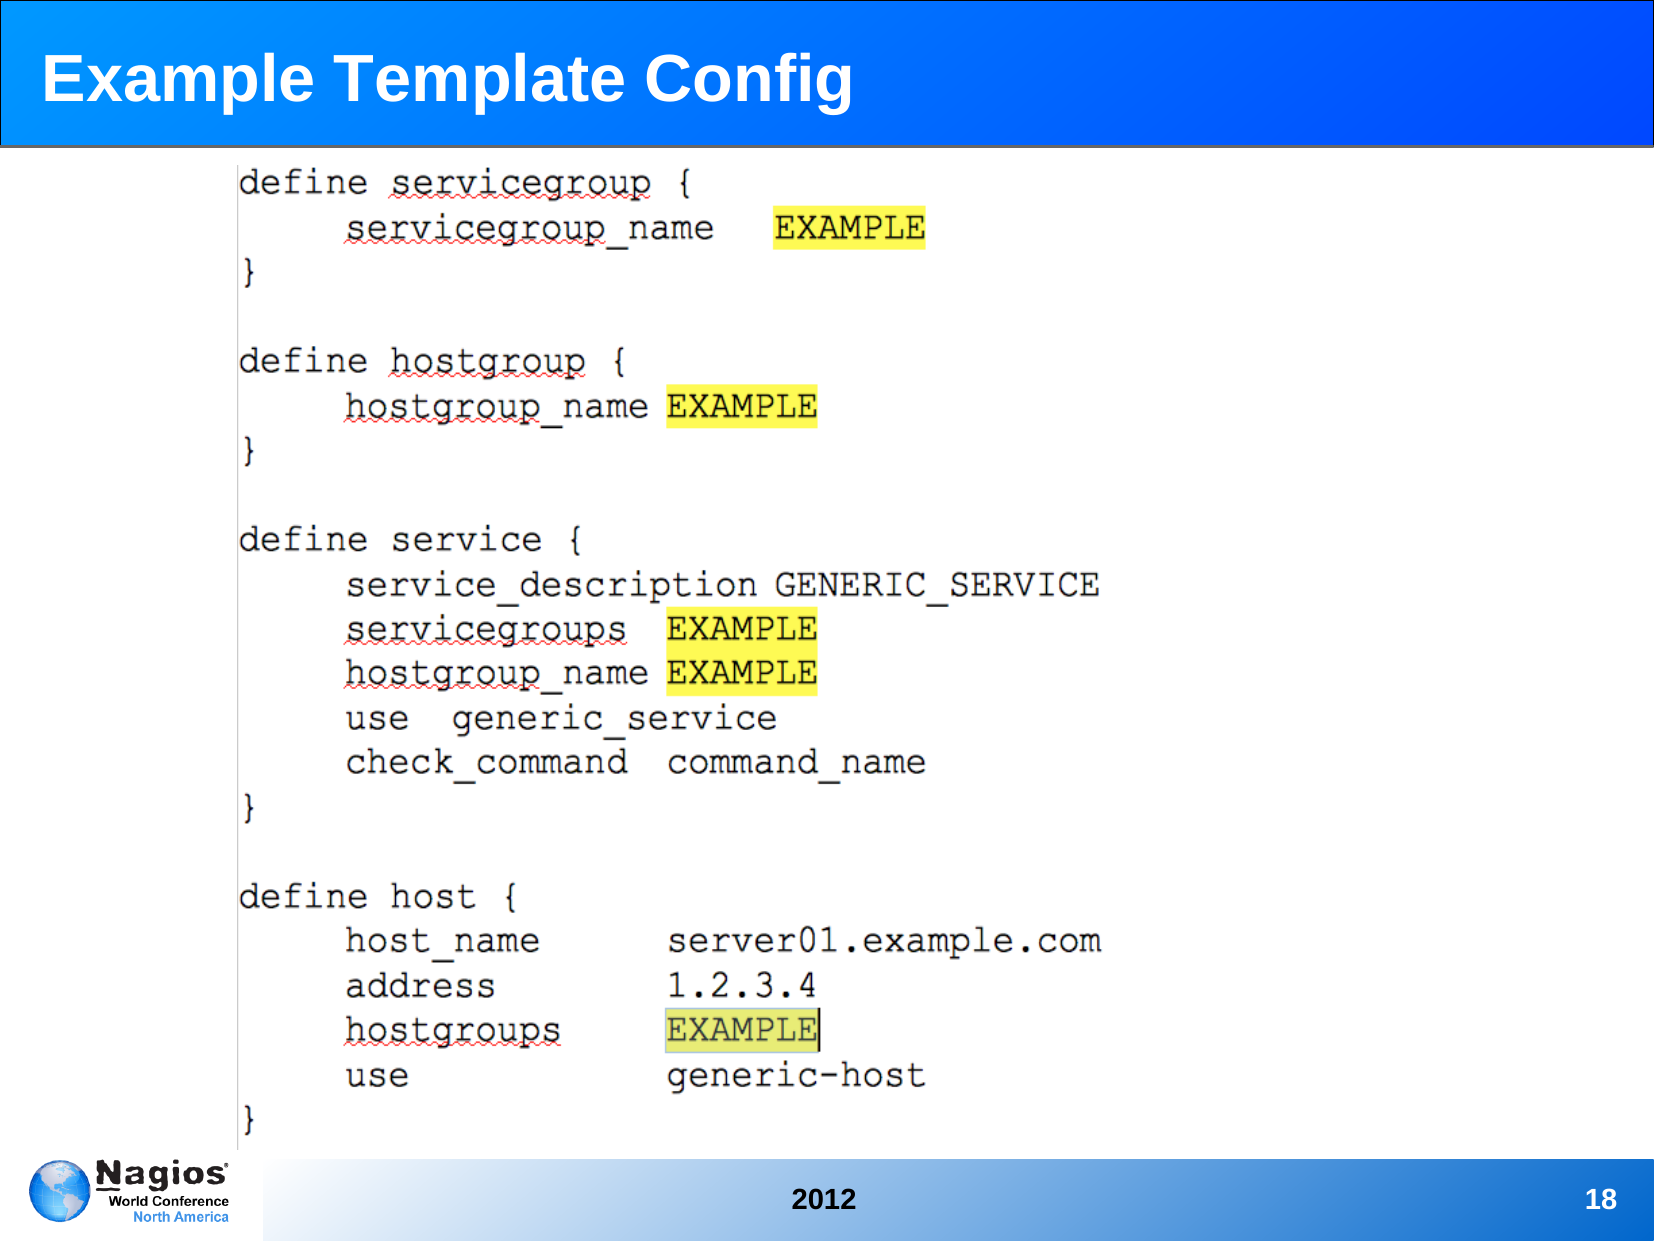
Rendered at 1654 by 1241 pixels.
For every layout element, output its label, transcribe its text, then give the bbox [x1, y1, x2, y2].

picture [237, 165, 1150, 1150]
title Example Template Config [41, 29, 1248, 127]
picture [29, 1159, 229, 1235]
